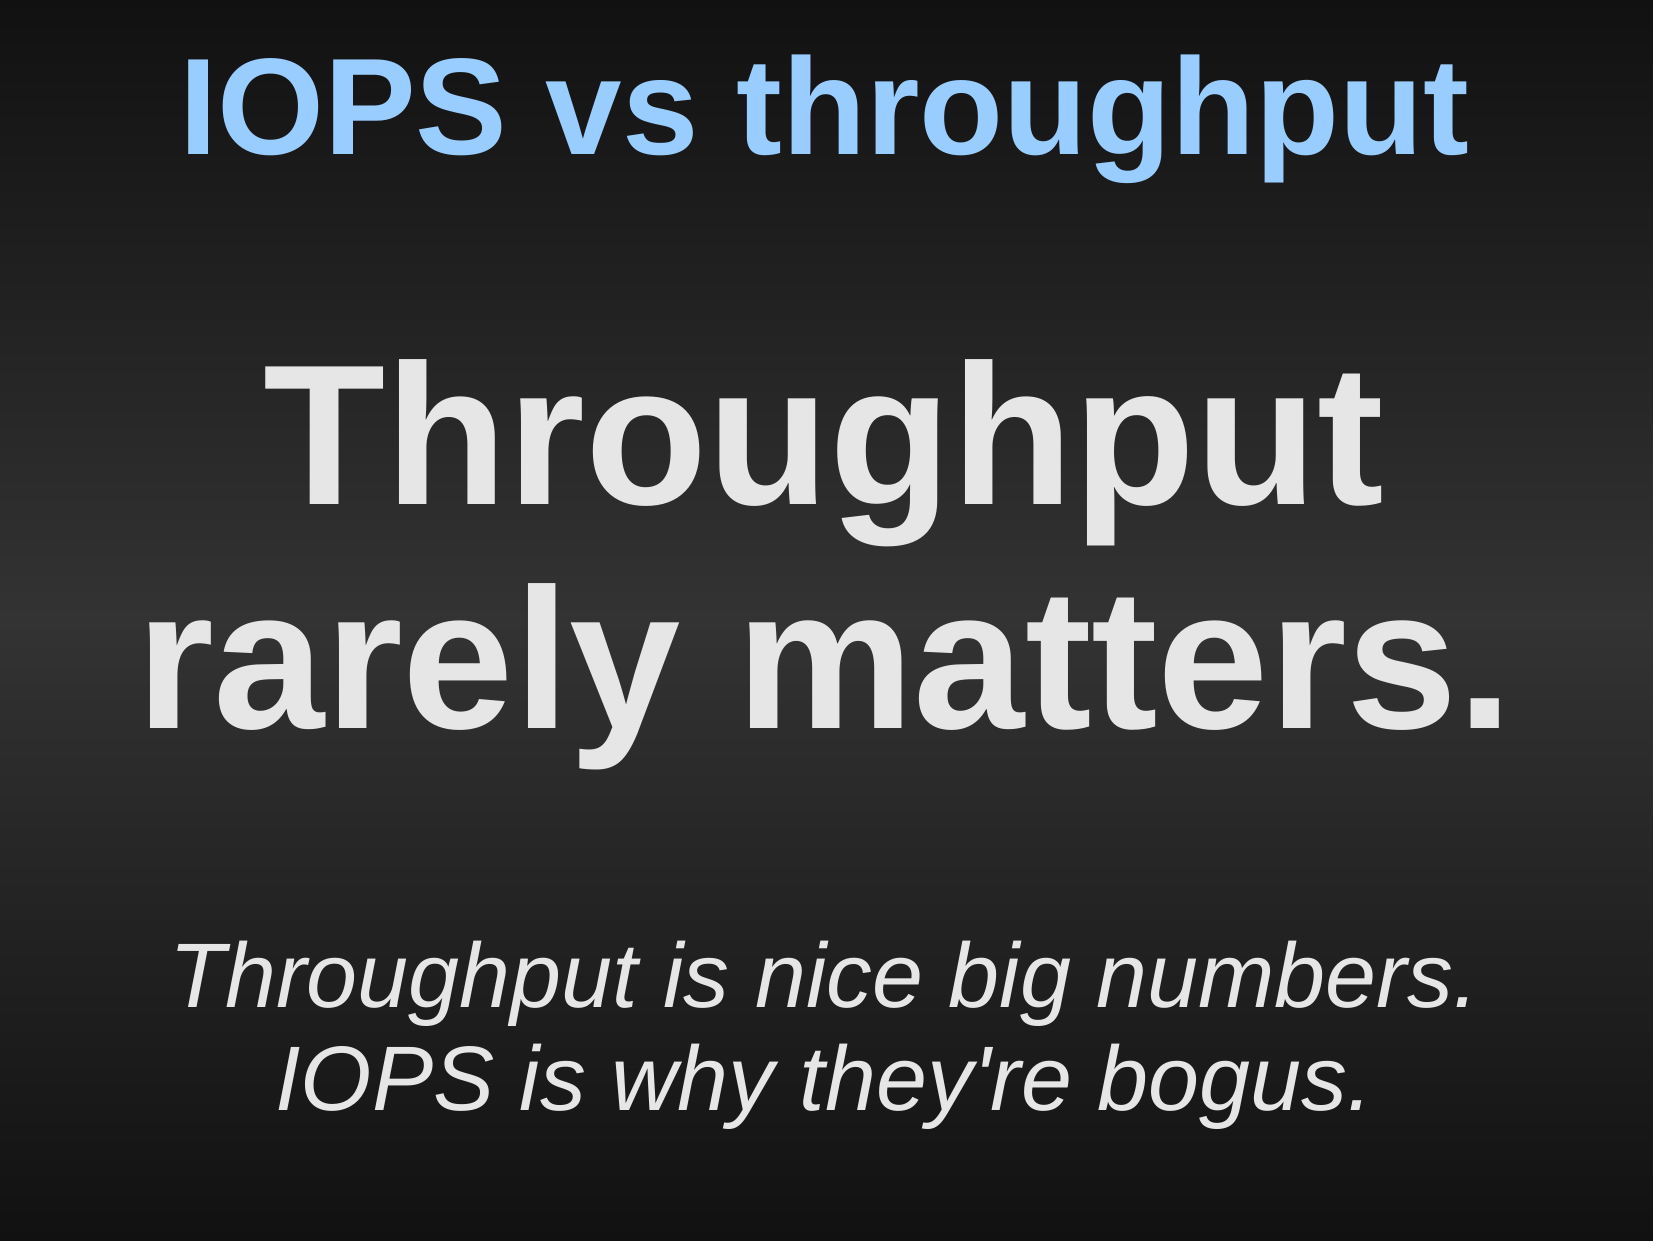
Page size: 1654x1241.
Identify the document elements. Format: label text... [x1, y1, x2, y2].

title IOPS vs throughput [0, 2, 1651, 211]
title Throughput rarely matters. Throughput is nice big numbers. IOPS is why they're bogus. [0, 212, 1651, 1241]
